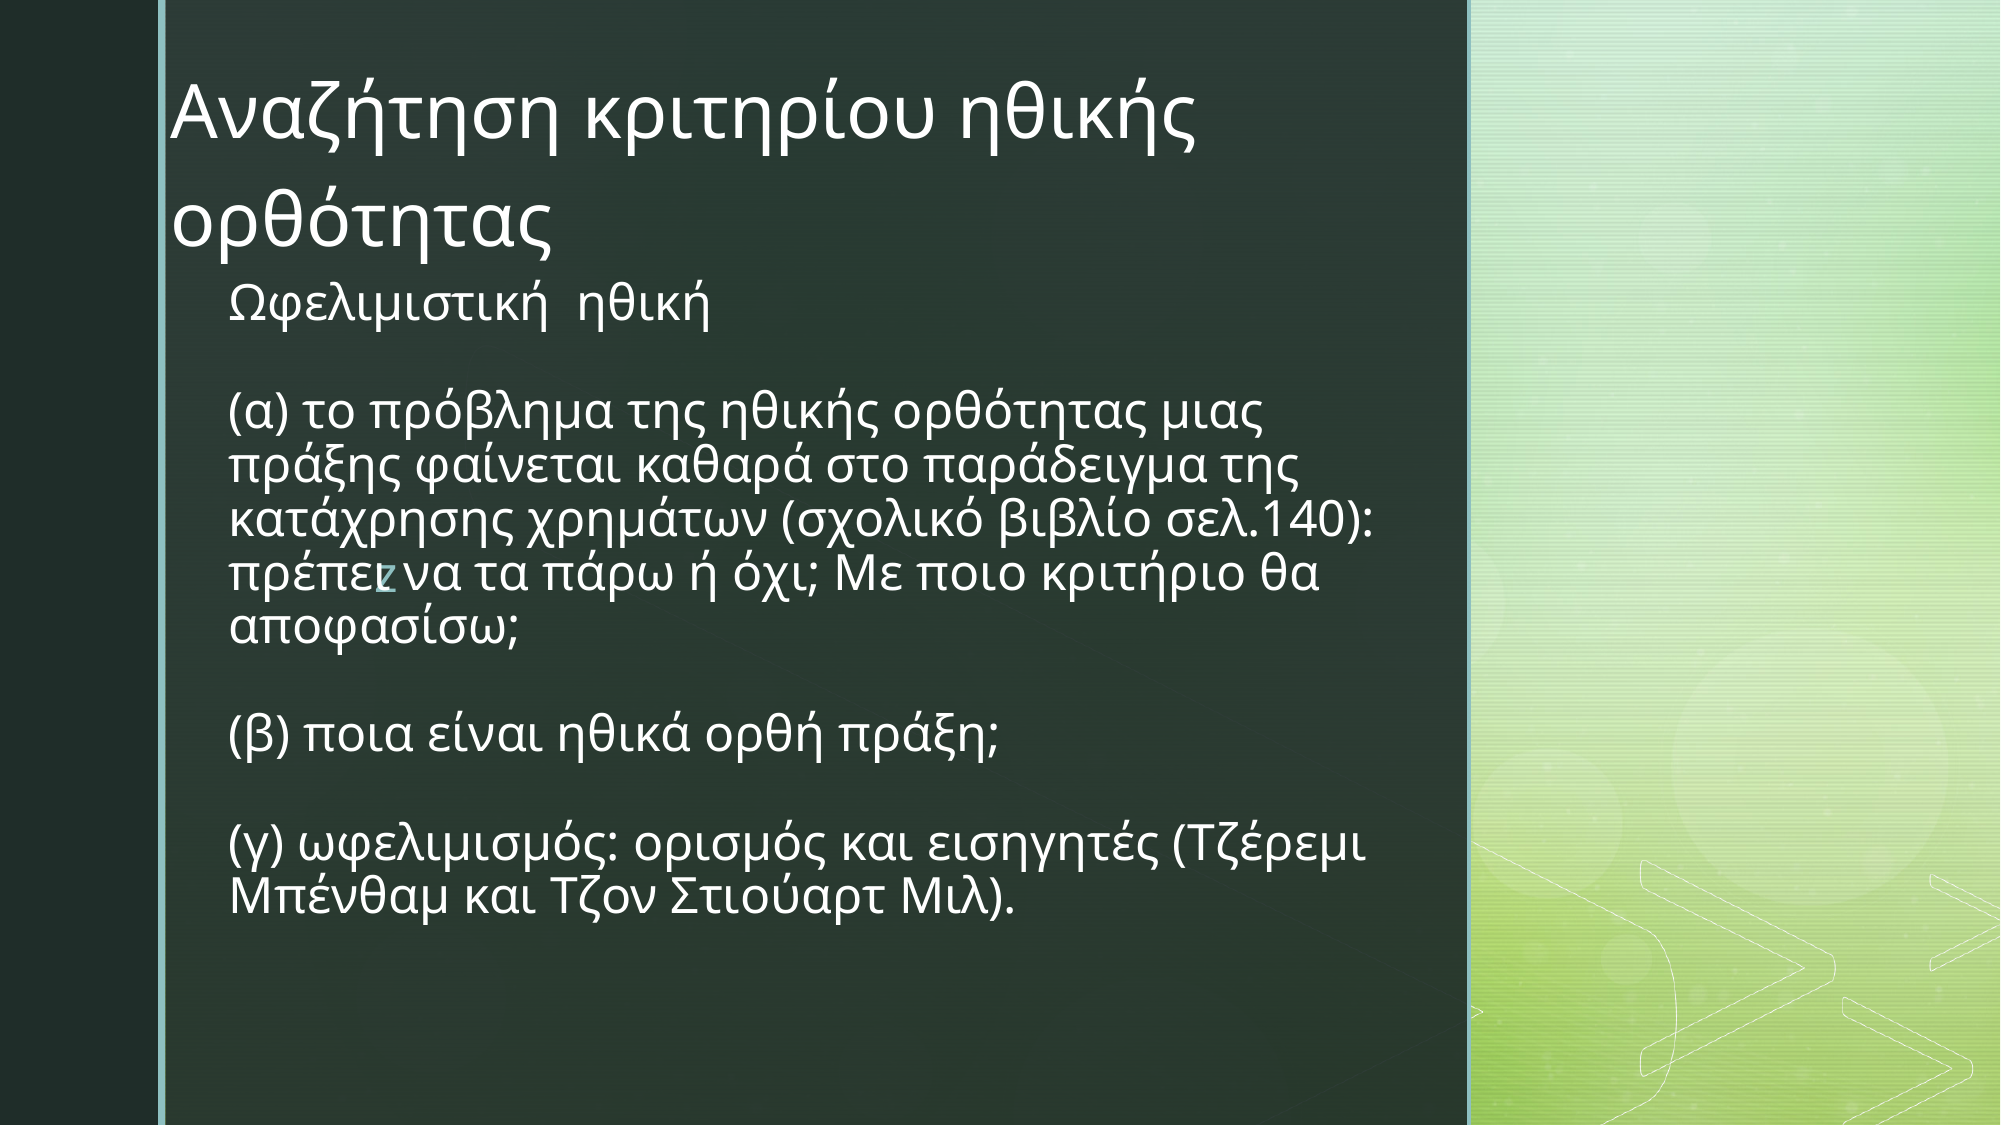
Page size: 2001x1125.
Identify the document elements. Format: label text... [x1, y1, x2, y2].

title Ωφελιμιστική ηθική (α) το πρόβλημα της ηθικής ορθότητας μιας πράξης φαίνεται καθαρά στο παράδειγμα της κατάχρησης χρημάτων (σχολικό βιβλίο σελ.140): πρέπει να τα πάρω ή όχι; Με ποιο κριτήριο θα αποφασίσω; (β) ποια είναι ηθικά ορθή πράξη; (γ) ωφελιμισμός: ορισμός και εισηγητές (Τζέρεμι Μπένθαμ και Τζον Στιούαρτ Μιλ). [213, 270, 1456, 1030]
subtitle Aναζήτηση κριτηρίου ηθικής ορθότητας [155, 0, 1456, 270]
